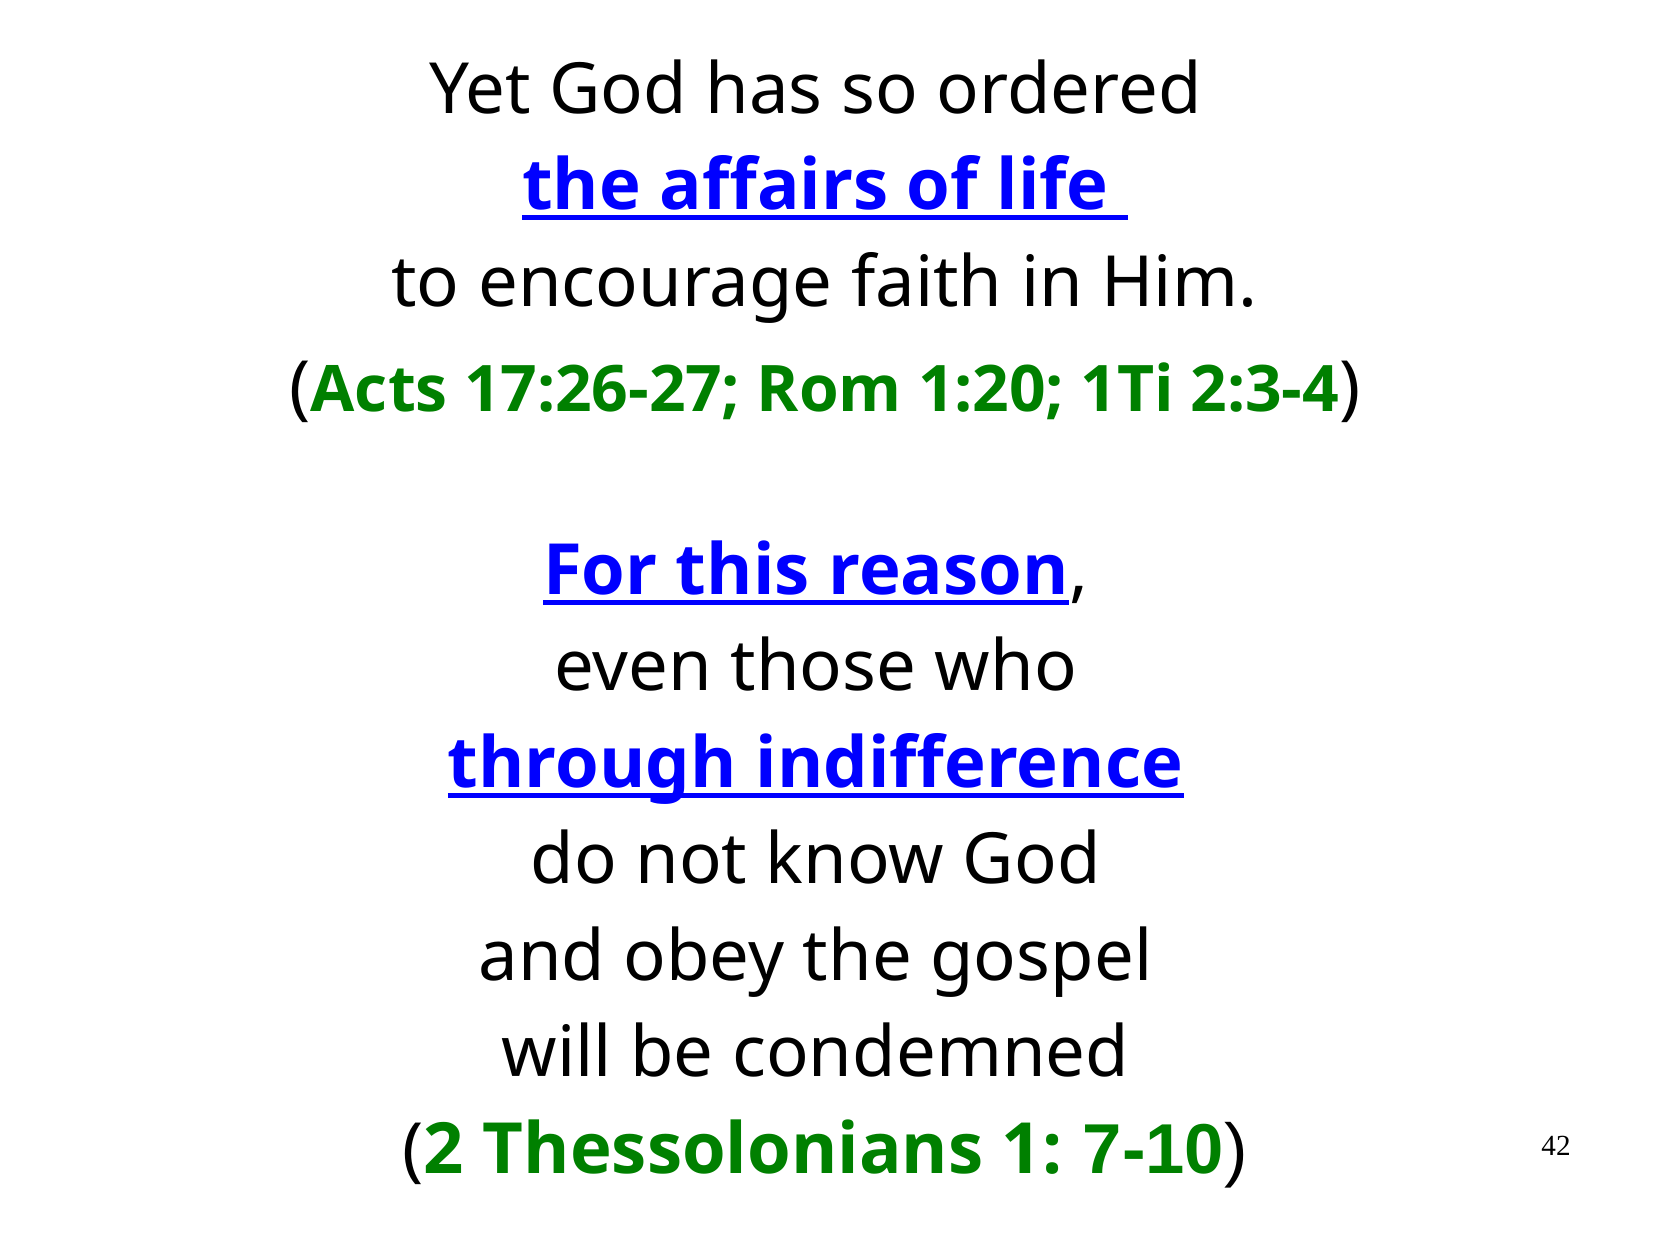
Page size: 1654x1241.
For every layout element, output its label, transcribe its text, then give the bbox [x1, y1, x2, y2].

list Yet God has so ordered the affairs of life to encourage faith in Him. (Acts 17:26-27; Rom 1:20; 1Ti 2:3-4) For this reason, even those who through indifference do not know God and obey the gospel will be condemned (2 Thessolonians 1: 7-10) [37, 37, 1613, 1201]
